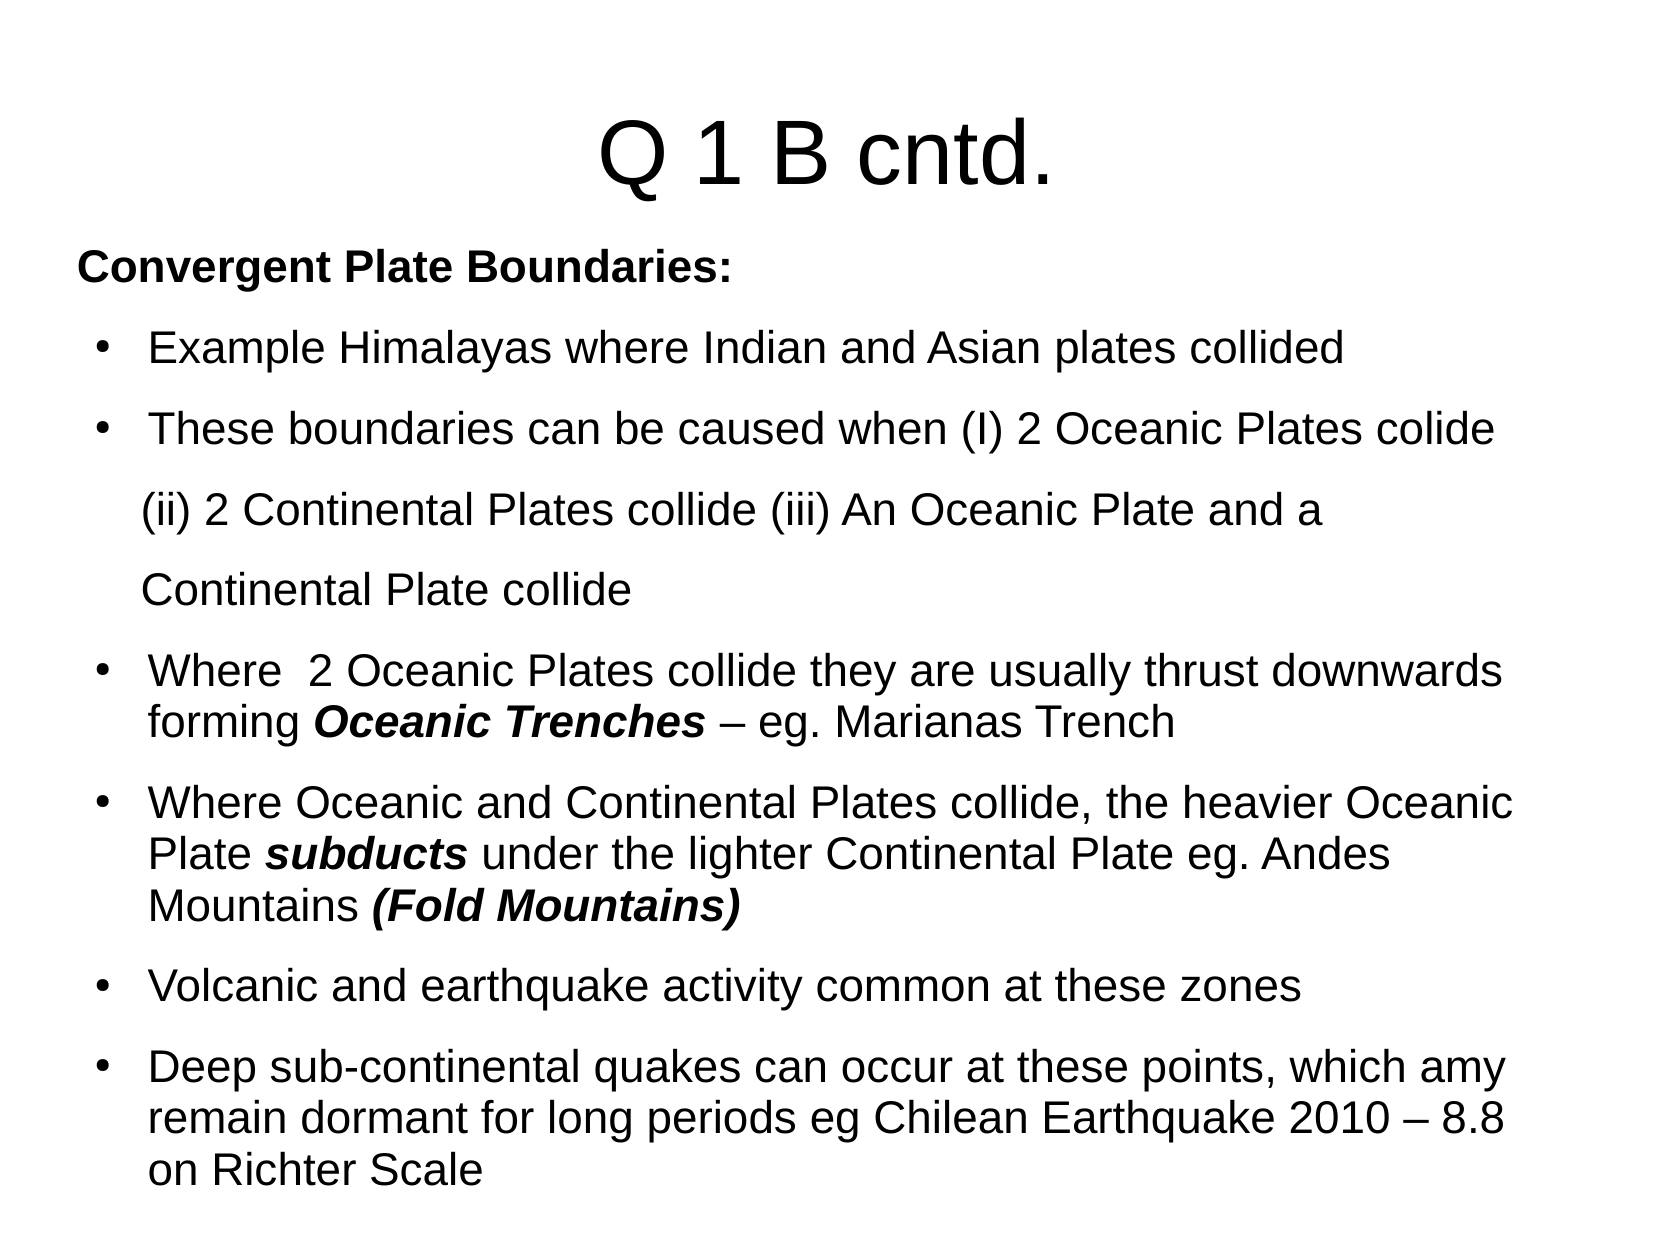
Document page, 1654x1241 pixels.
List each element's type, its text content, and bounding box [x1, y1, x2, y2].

title Q 1 B cntd. [82, 56, 1571, 250]
list Convergent Plate Boundaries: Example Himalayas where Indian and Asian plates collided These boundaries can be caused when (I) 2 Oceanic Plates colide (ii) 2 Continental Plates collide (iii) An Oceanic Plate and a Continental Plate collide Where 2 Oceanic Plates collide they are usually thrust downwards forming Oceanic Trenches – eg. Marianas Trench Where Oceanic and Continental Plates collide, the heavier Oceanic Plate subducts under the lighter Continental Plate eg. Andes Mountains (Fold Mountains) Volcanic and earthquake activity common at these zones Deep sub-continental quakes can occur at these points, which amy remain dormant for long periods eg Chilean Earthquake 2010 – 8.8 on Richter Scale [76, 241, 1565, 1196]
